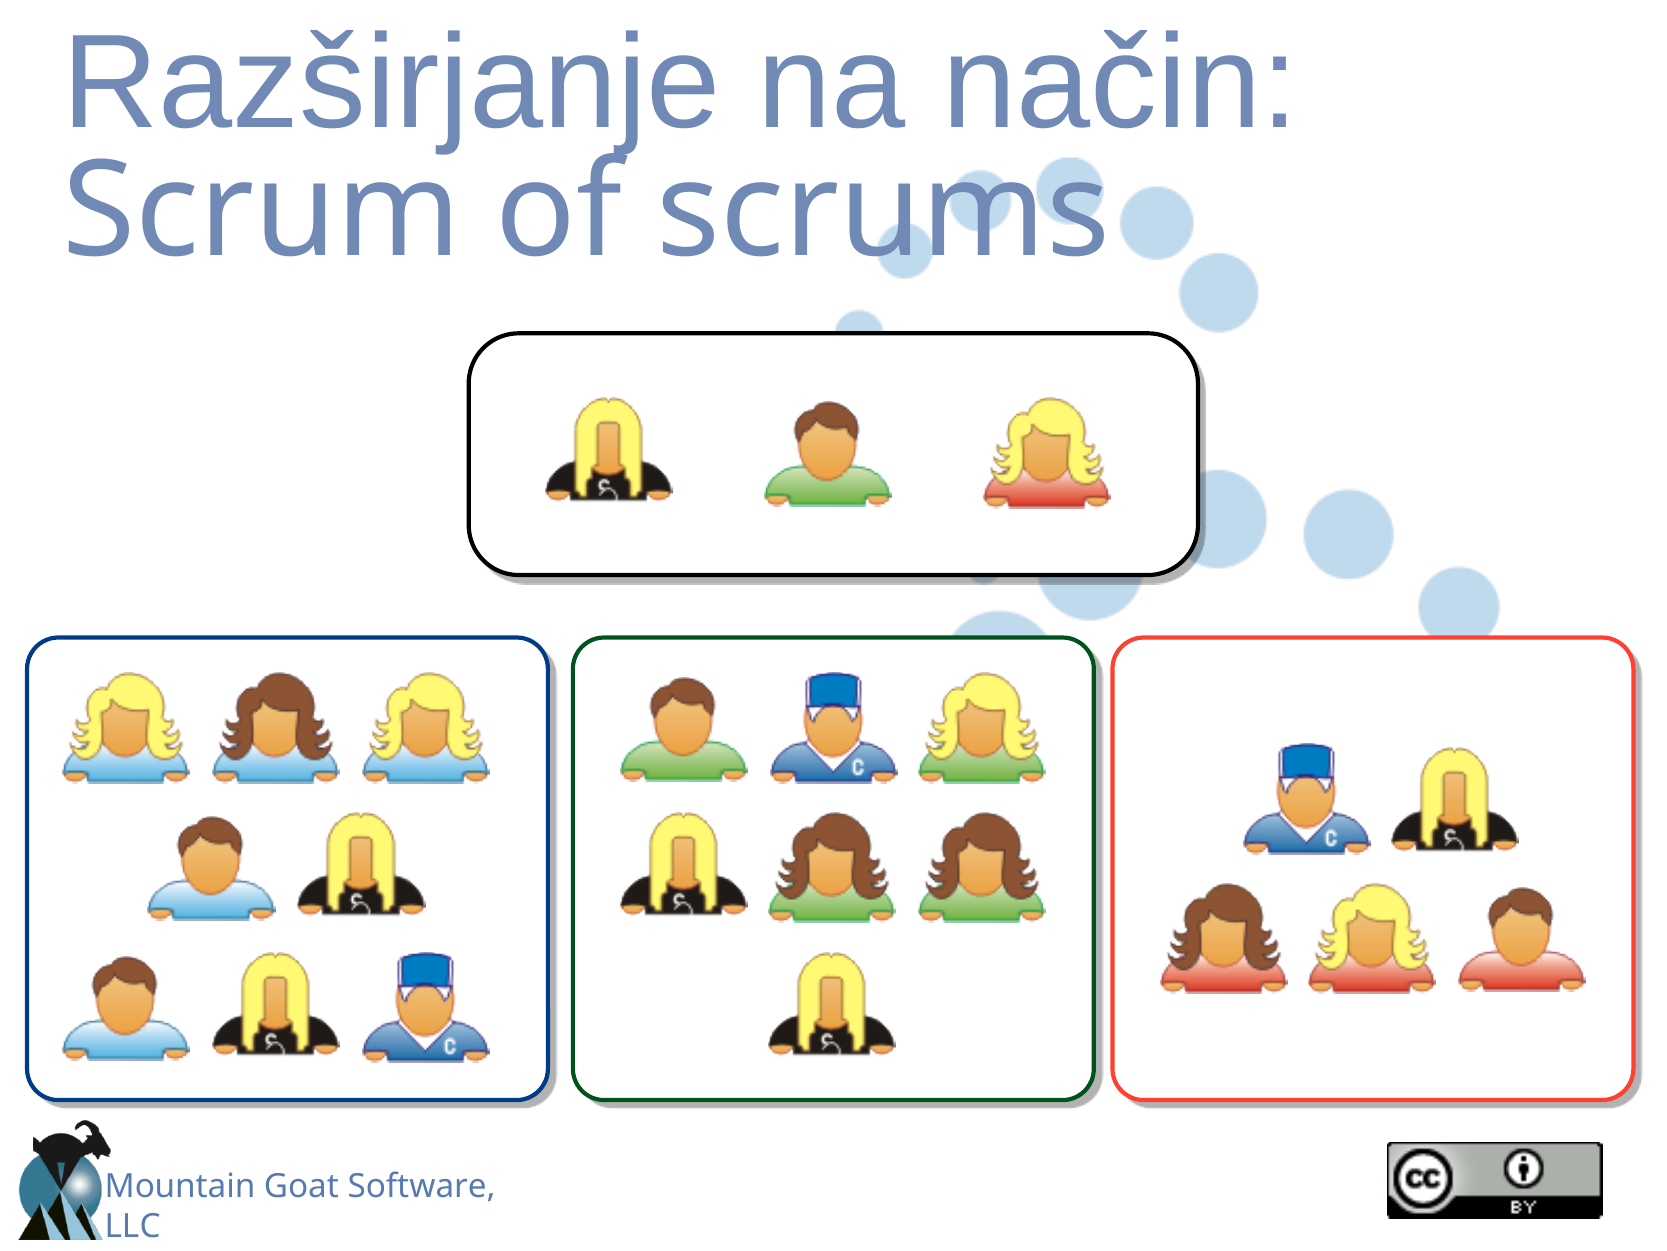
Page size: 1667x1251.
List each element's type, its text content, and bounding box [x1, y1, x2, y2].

picture [212, 952, 340, 1063]
picture [770, 672, 898, 784]
picture [62, 672, 190, 784]
picture [1243, 743, 1371, 855]
picture [297, 812, 426, 923]
title Razširjanje na način: Scrum of scrums [56, 18, 1609, 319]
picture [147, 816, 276, 921]
picture [1391, 747, 1519, 859]
picture [983, 397, 1111, 509]
picture [1387, 1142, 1603, 1219]
text_box [1112, 637, 1634, 1101]
picture [1458, 887, 1586, 992]
picture [362, 672, 490, 784]
picture [545, 397, 673, 509]
picture [768, 952, 896, 1063]
picture [1160, 883, 1288, 994]
picture [212, 672, 340, 784]
text_box [27, 637, 548, 1101]
picture [918, 812, 1046, 923]
picture [362, 952, 490, 1063]
picture [918, 672, 1046, 784]
picture [620, 677, 748, 782]
picture [835, 319, 1563, 1096]
text_box [572, 637, 1094, 1101]
picture [1308, 883, 1436, 994]
picture [768, 812, 896, 923]
picture [62, 956, 190, 1061]
picture [620, 812, 748, 923]
picture [764, 401, 892, 507]
text_box [468, 333, 1198, 576]
picture [18, 1120, 111, 1240]
